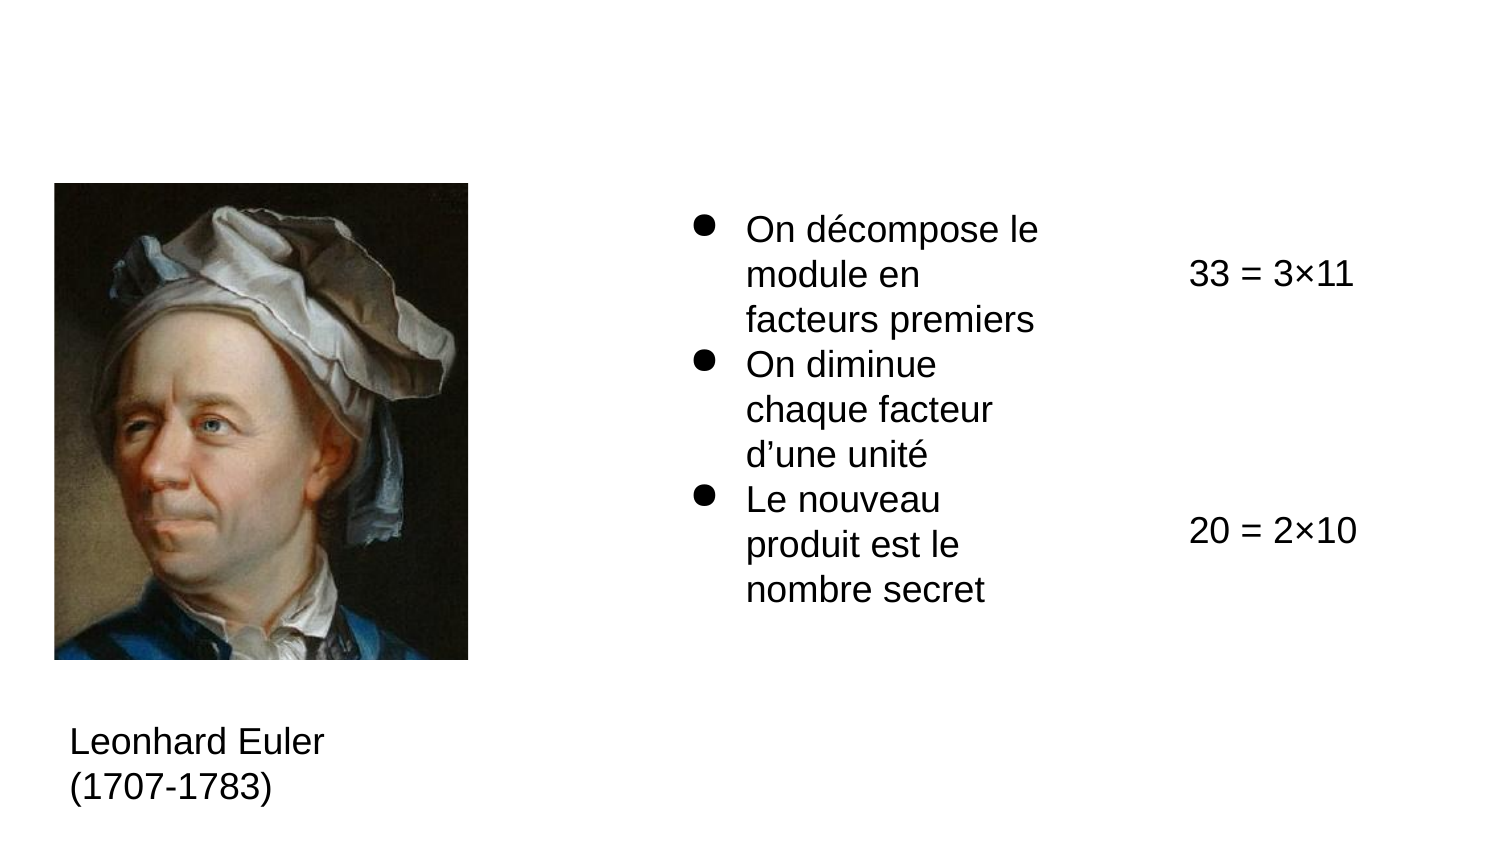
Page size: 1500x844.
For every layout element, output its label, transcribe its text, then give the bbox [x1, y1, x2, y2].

picture [54, 183, 469, 660]
text_box 20 = 2×10 [1173, 490, 1393, 589]
text_box Leonhard Euler (1707-1783) [54, 702, 469, 822]
text_box On décompose le module en facteurs premiers On diminue chaque facteur d’une unité Le nouveau produit est le nombre secret [655, 189, 1070, 660]
text_box 33 = 3×11 [1173, 233, 1393, 333]
